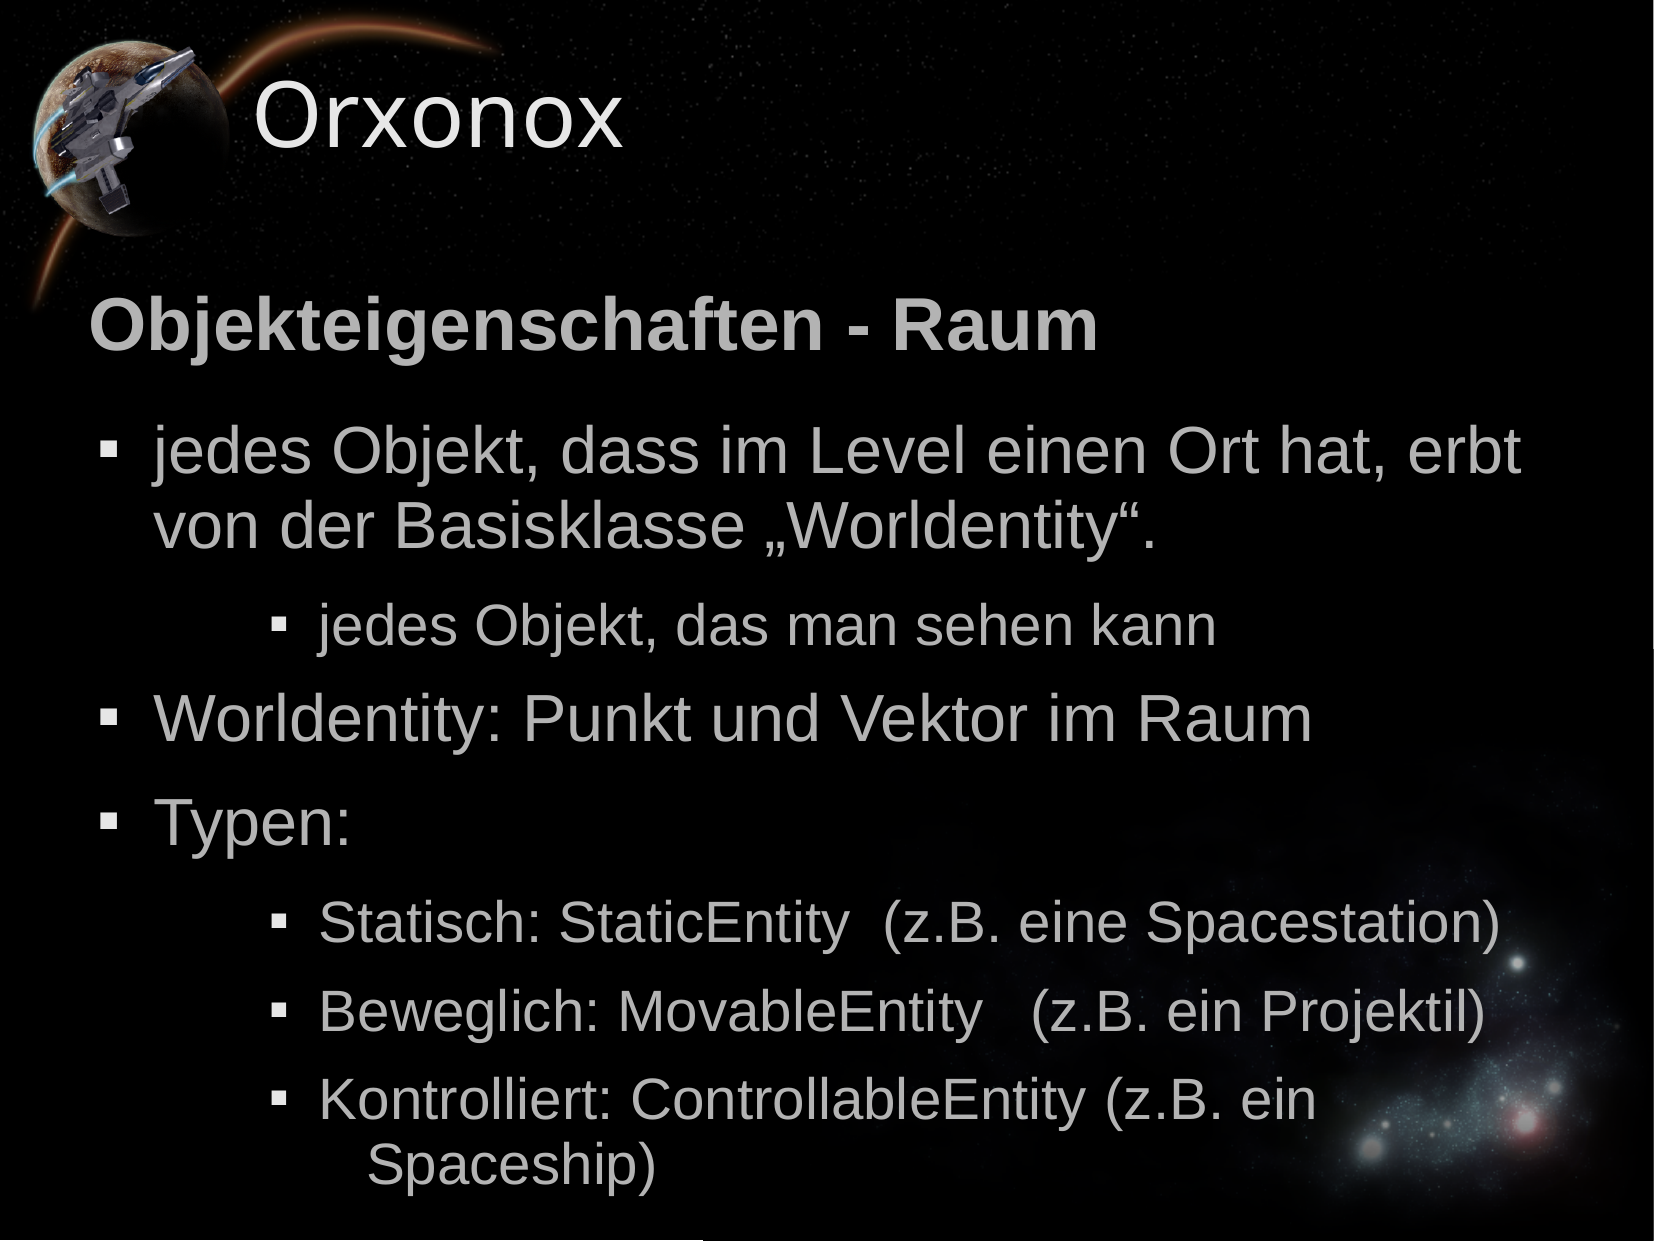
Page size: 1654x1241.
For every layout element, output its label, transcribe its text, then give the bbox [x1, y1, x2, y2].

list jedes Objekt, dass im Level einen Ort hat, erbt von der Basisklasse „Worldentity“. jedes Objekt, das man sehen kann Worldentity: Punkt und Vektor im Raum Typen: Statisch: StaticEntity (z.B. eine Spacestation) Beweglich: MovableEntity (z.B. ein Projektil) Kontrolliert: ControllableEntity (z.B. ein Spaceship) [82, 413, 1571, 1198]
picture [703, 649, 1654, 1241]
title Objekteigenschaften - Raum [88, 265, 1577, 384]
picture [0, 0, 1607, 443]
